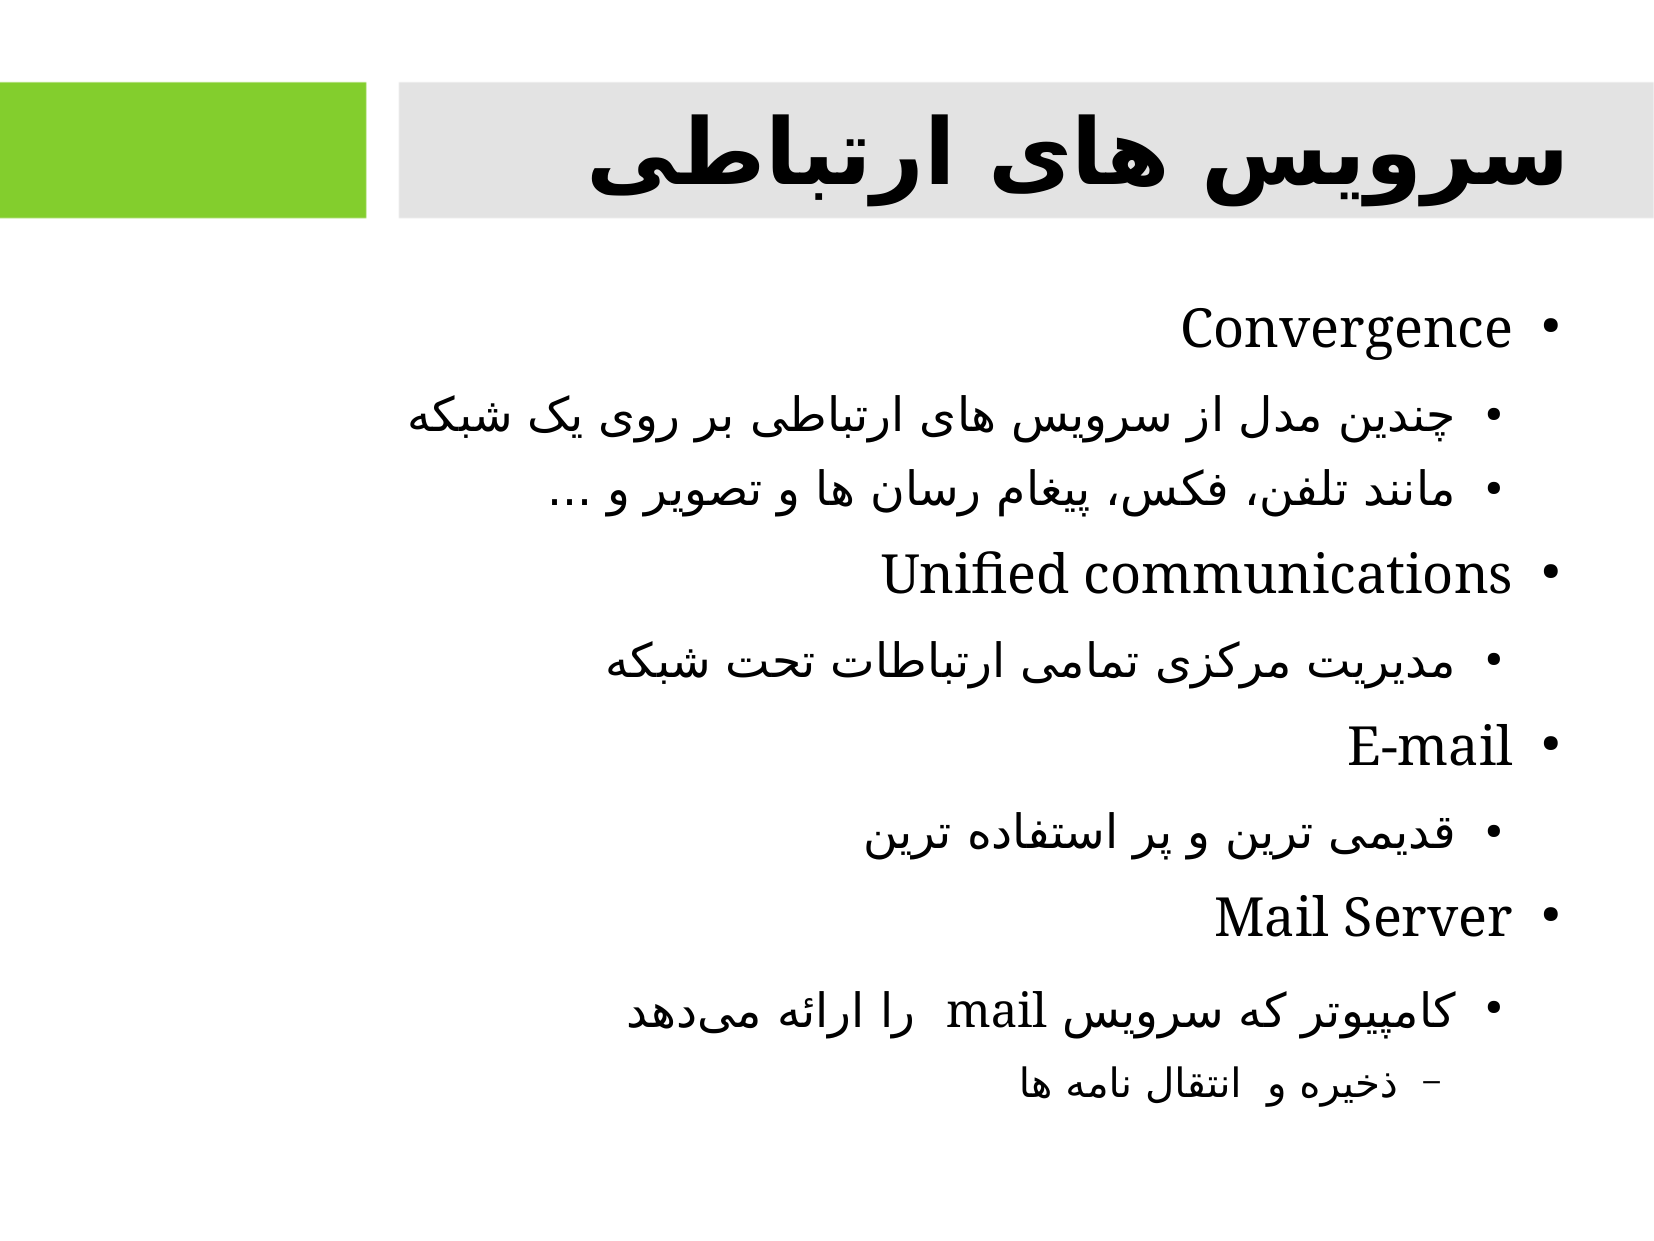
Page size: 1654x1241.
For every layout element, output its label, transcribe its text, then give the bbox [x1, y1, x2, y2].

picture [0, 0, 1654, 1241]
list Convergence چندین مدل از سرویس های ارتباطی بر روی یک شبکه مانند تلفن، فکس، پیغام رسان ها و تصویر و ... Unified communications مدیریت مرکزی تمامی ارتباطات تحت شبکه E-mail قدیمی ترین و پر استفاده ترین Mail Server کامپیوتر که سرویس mail را ارائه می‌دهد ذخیره و انتقال نامه ها [82, 290, 1571, 1109]
title سرویس های ارتباطی [82, 56, 1571, 250]
